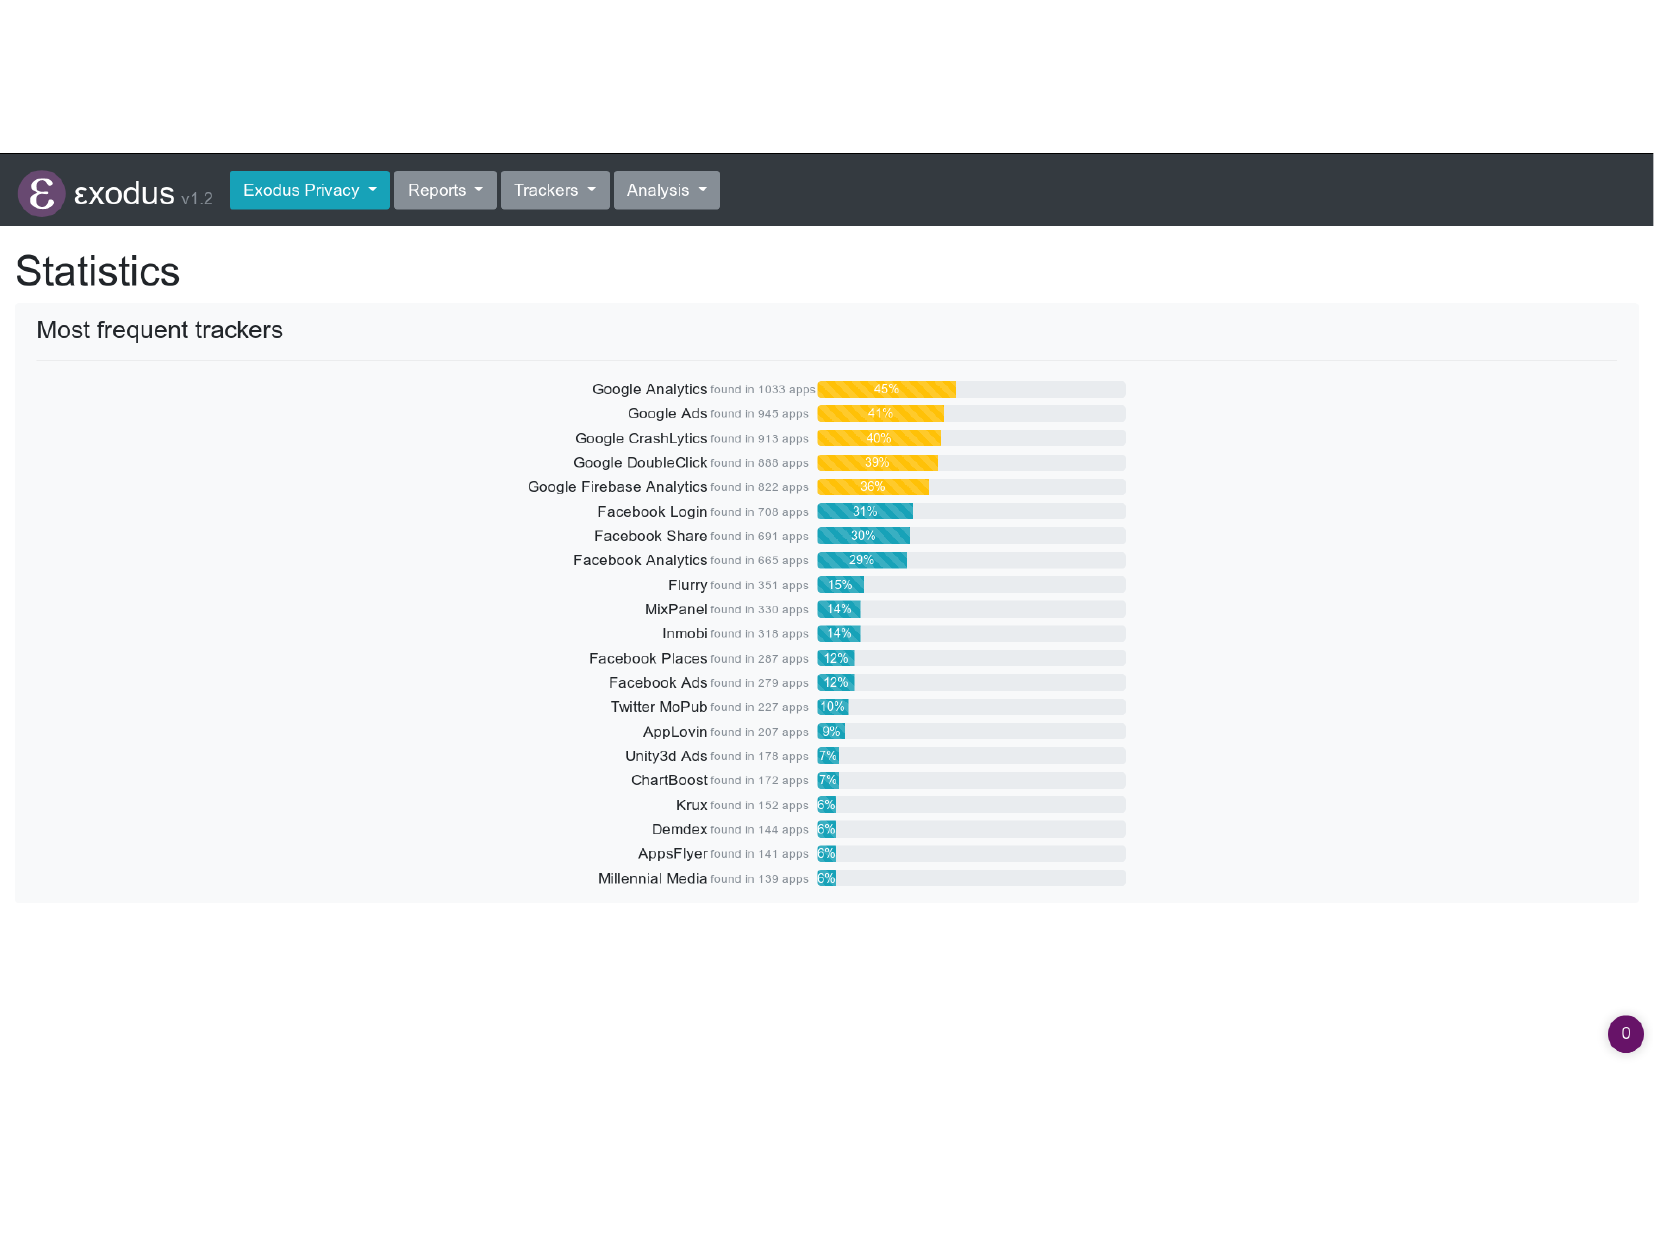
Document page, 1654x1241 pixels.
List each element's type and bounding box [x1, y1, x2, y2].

picture [0, 153, 1654, 1085]
